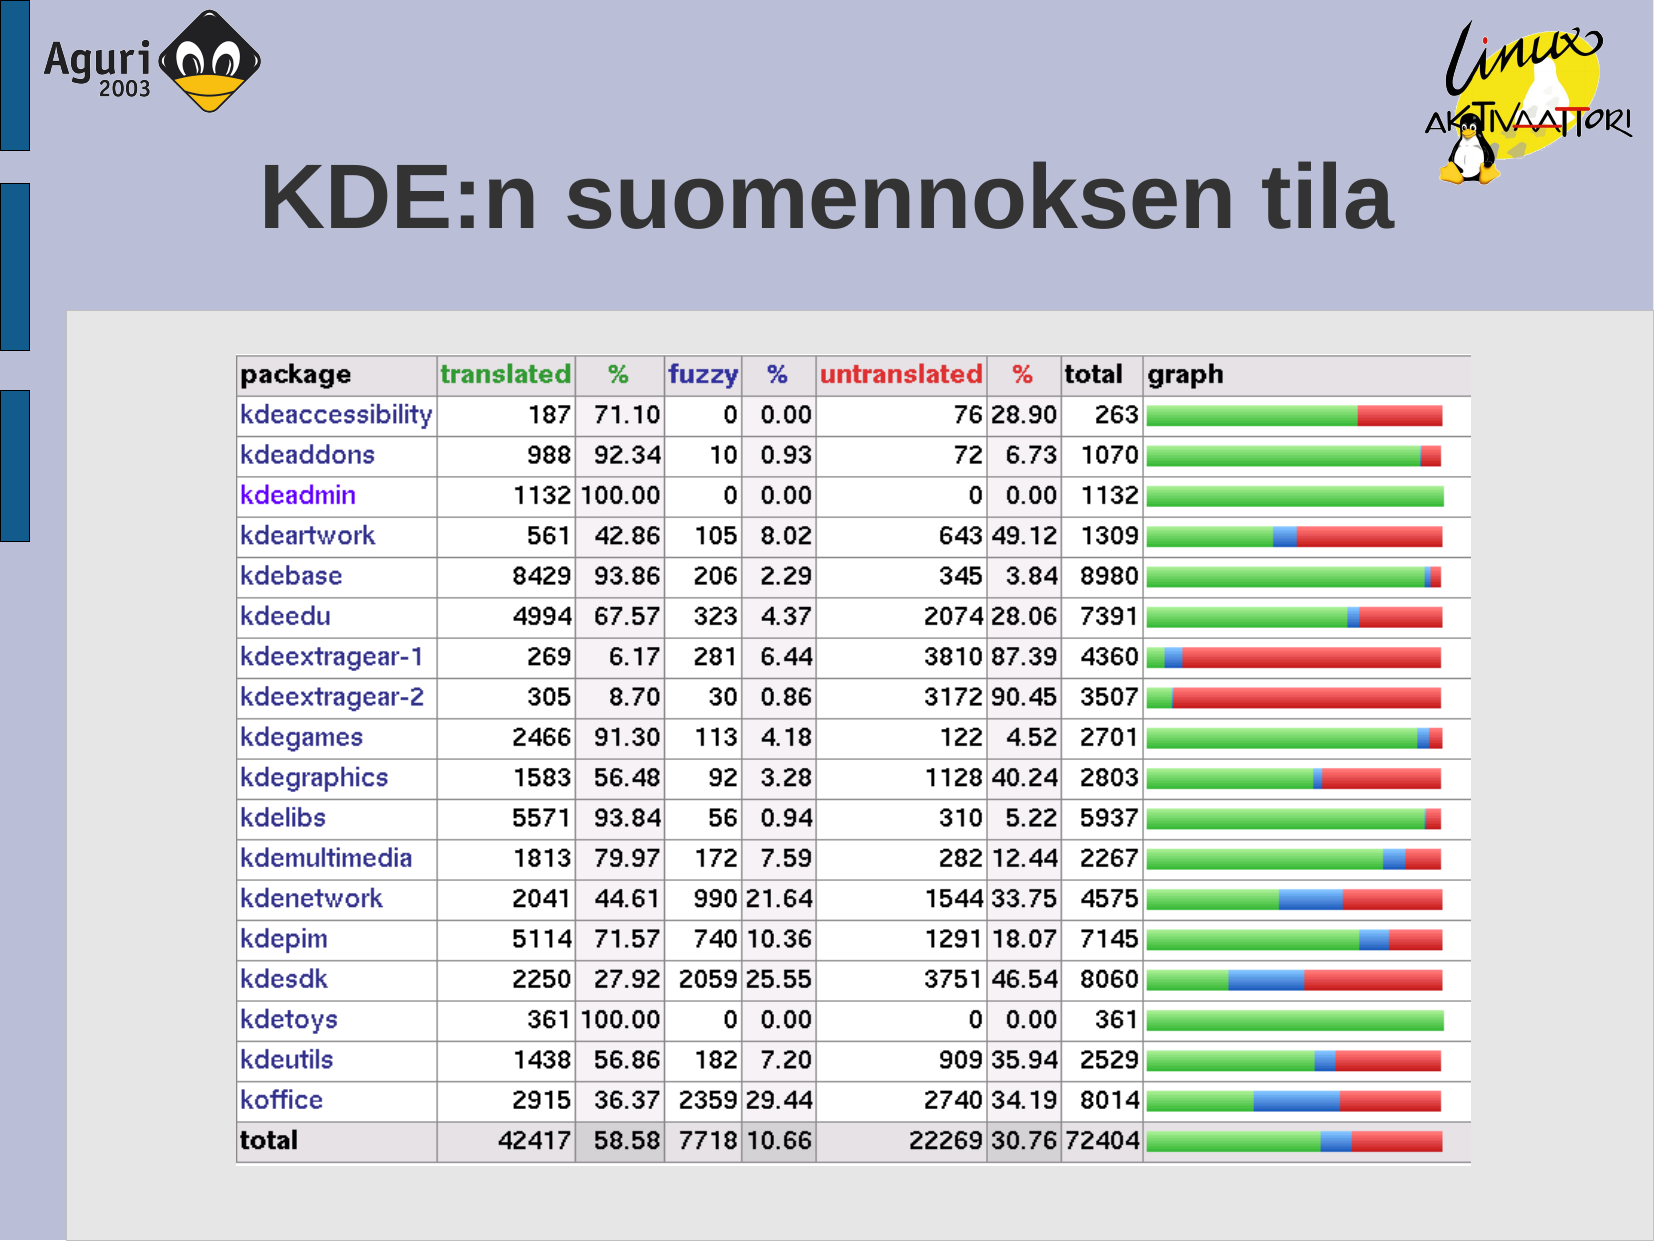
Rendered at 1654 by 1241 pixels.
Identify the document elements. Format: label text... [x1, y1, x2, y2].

picture [236, 354, 1471, 1166]
picture [39, 9, 265, 113]
title KDE:n suomennoksen tila [121, 93, 1534, 301]
picture [1417, 12, 1640, 190]
